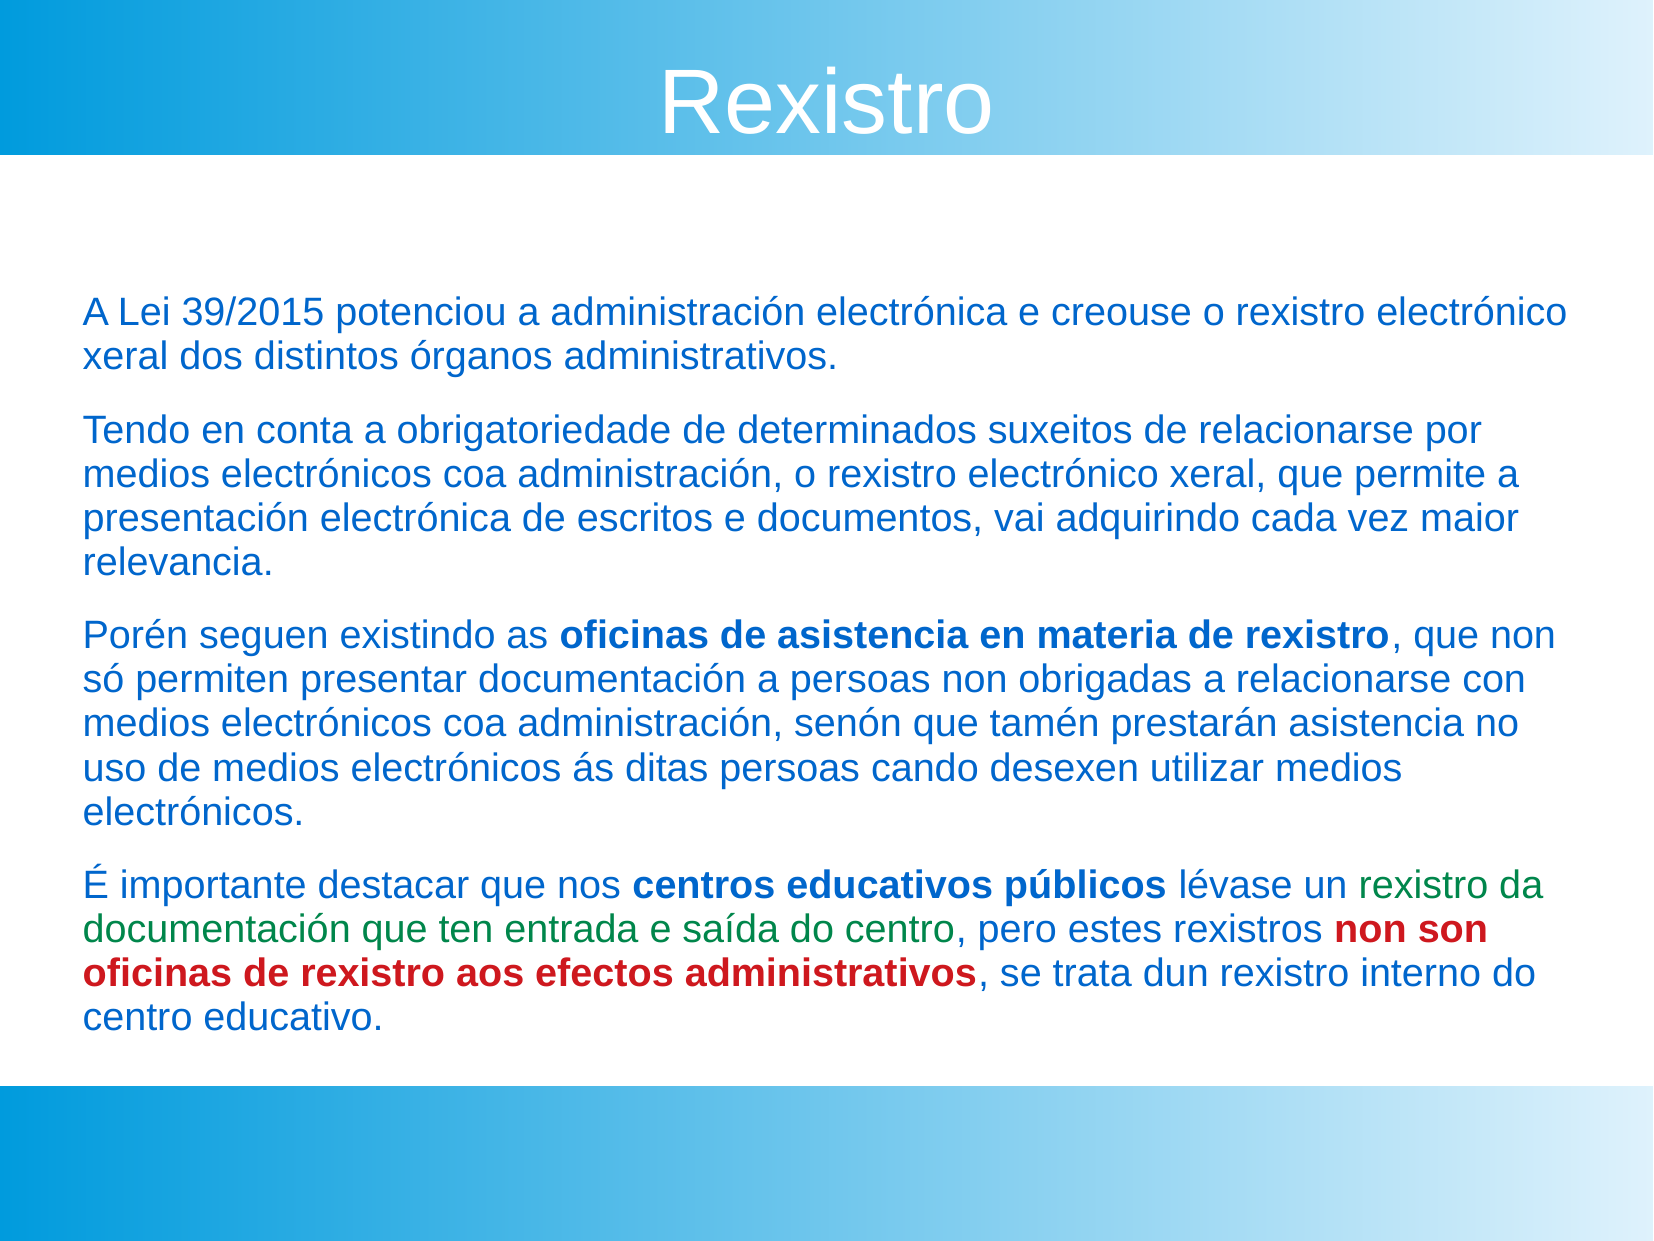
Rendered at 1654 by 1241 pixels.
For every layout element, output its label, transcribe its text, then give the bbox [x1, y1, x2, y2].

title Rexistro [82, 49, 1571, 155]
list A Lei 39/2015 potenciou a administración electrónica e creouse o rexistro electrónico xeral dos distintos órganos administrativos. Tendo en conta a obrigatoriedade de determinados suxeitos de relacionarse por medios electrónicos coa administración, o rexistro electrónico xeral, que permite a presentación electrónica de escritos e documentos, vai adquirindo cada vez maior relevancia. Porén seguen existindo as oficinas de asistencia en materia de rexistro, que non só permiten presentar documentación a persoas non obrigadas a relacionarse con medios electrónicos coa administración, senón que tamén prestarán asistencia no uso de medios electrónicos ás ditas persoas cando desexen utilizar medios electrónicos. É importante destacar que nos centros educativos públicos lévase un rexistro da documentación que ten entrada e saída do centro, pero estes rexistros non son oficinas de rexistro aos efectos administrativos, se trata dun rexistro interno do centro educativo. [82, 290, 1571, 1010]
